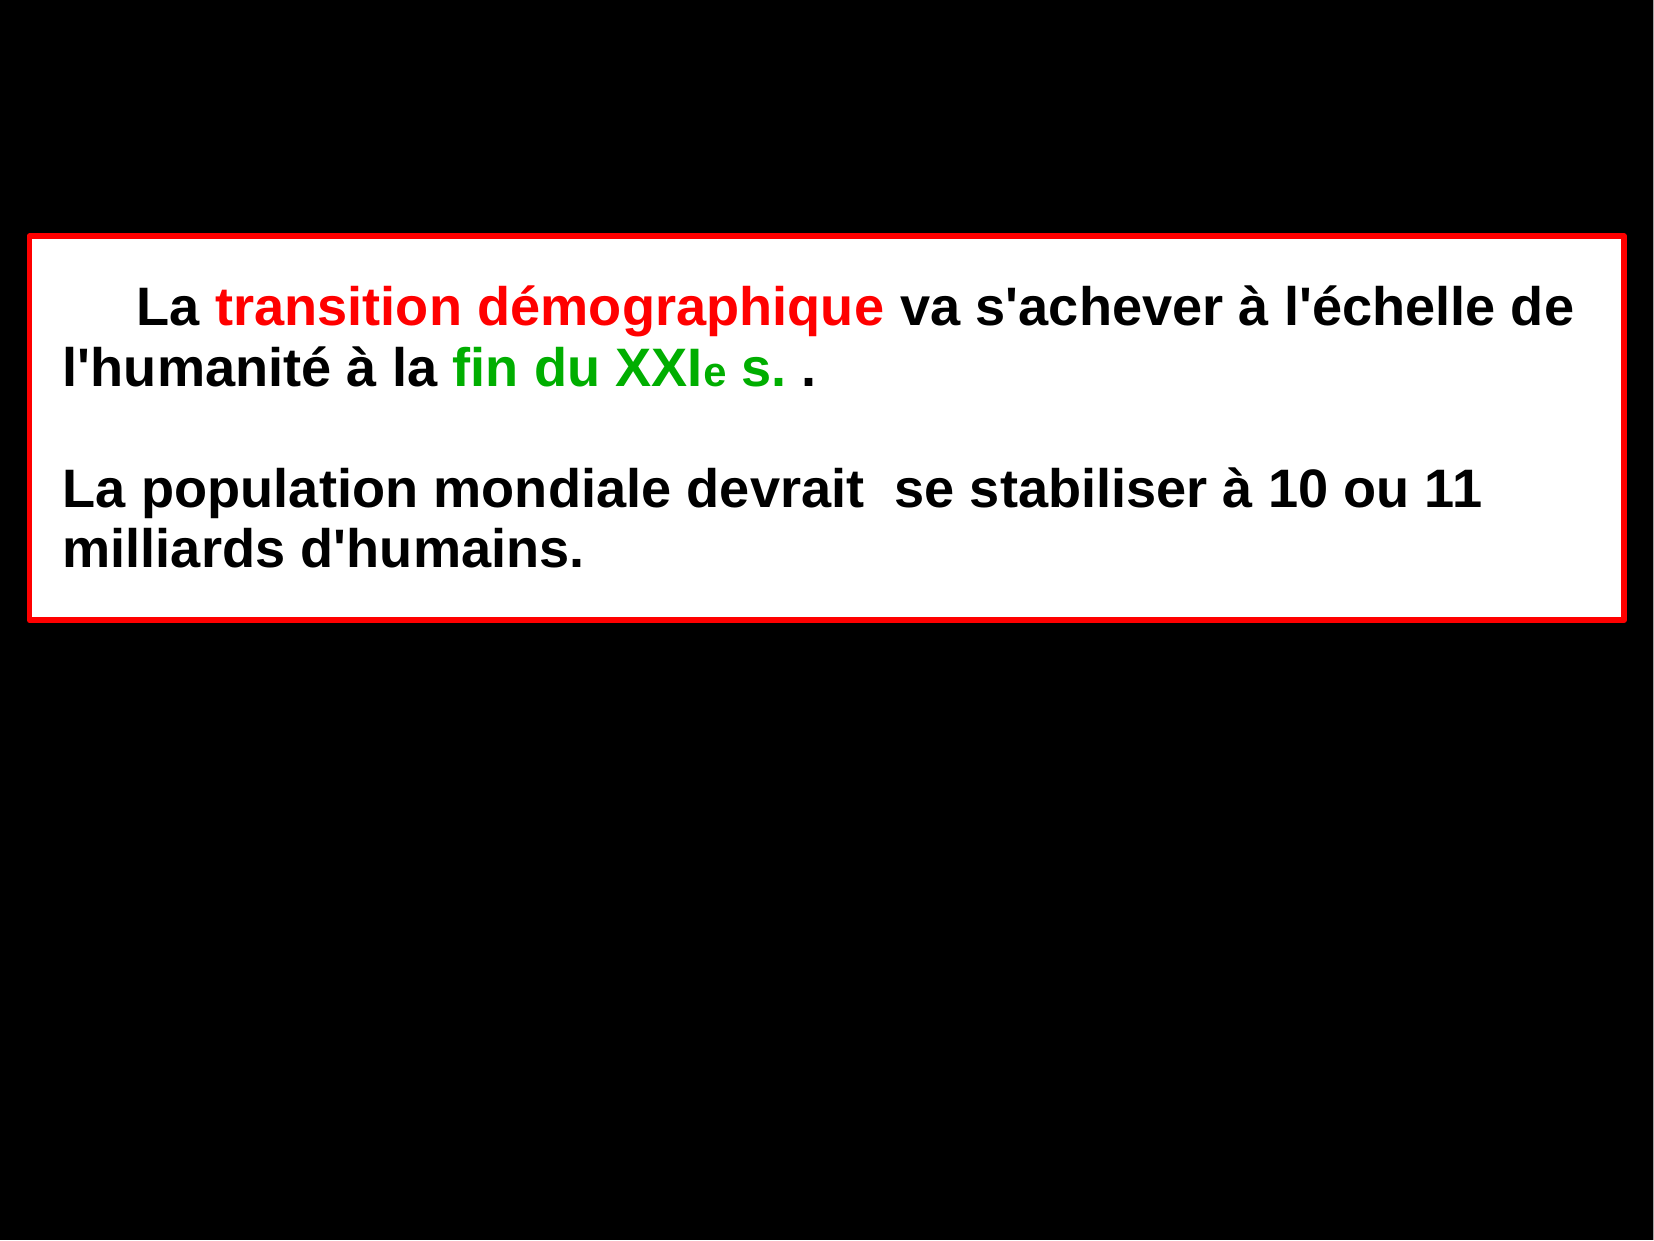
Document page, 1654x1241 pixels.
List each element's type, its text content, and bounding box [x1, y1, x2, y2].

text_box La transition démographique va s'achever à l'échelle de l'humanité à la fin du XXIe s. . La population mondiale devrait se stabiliser à 10 ou 11 milliards d'humains. [29, 236, 1625, 621]
